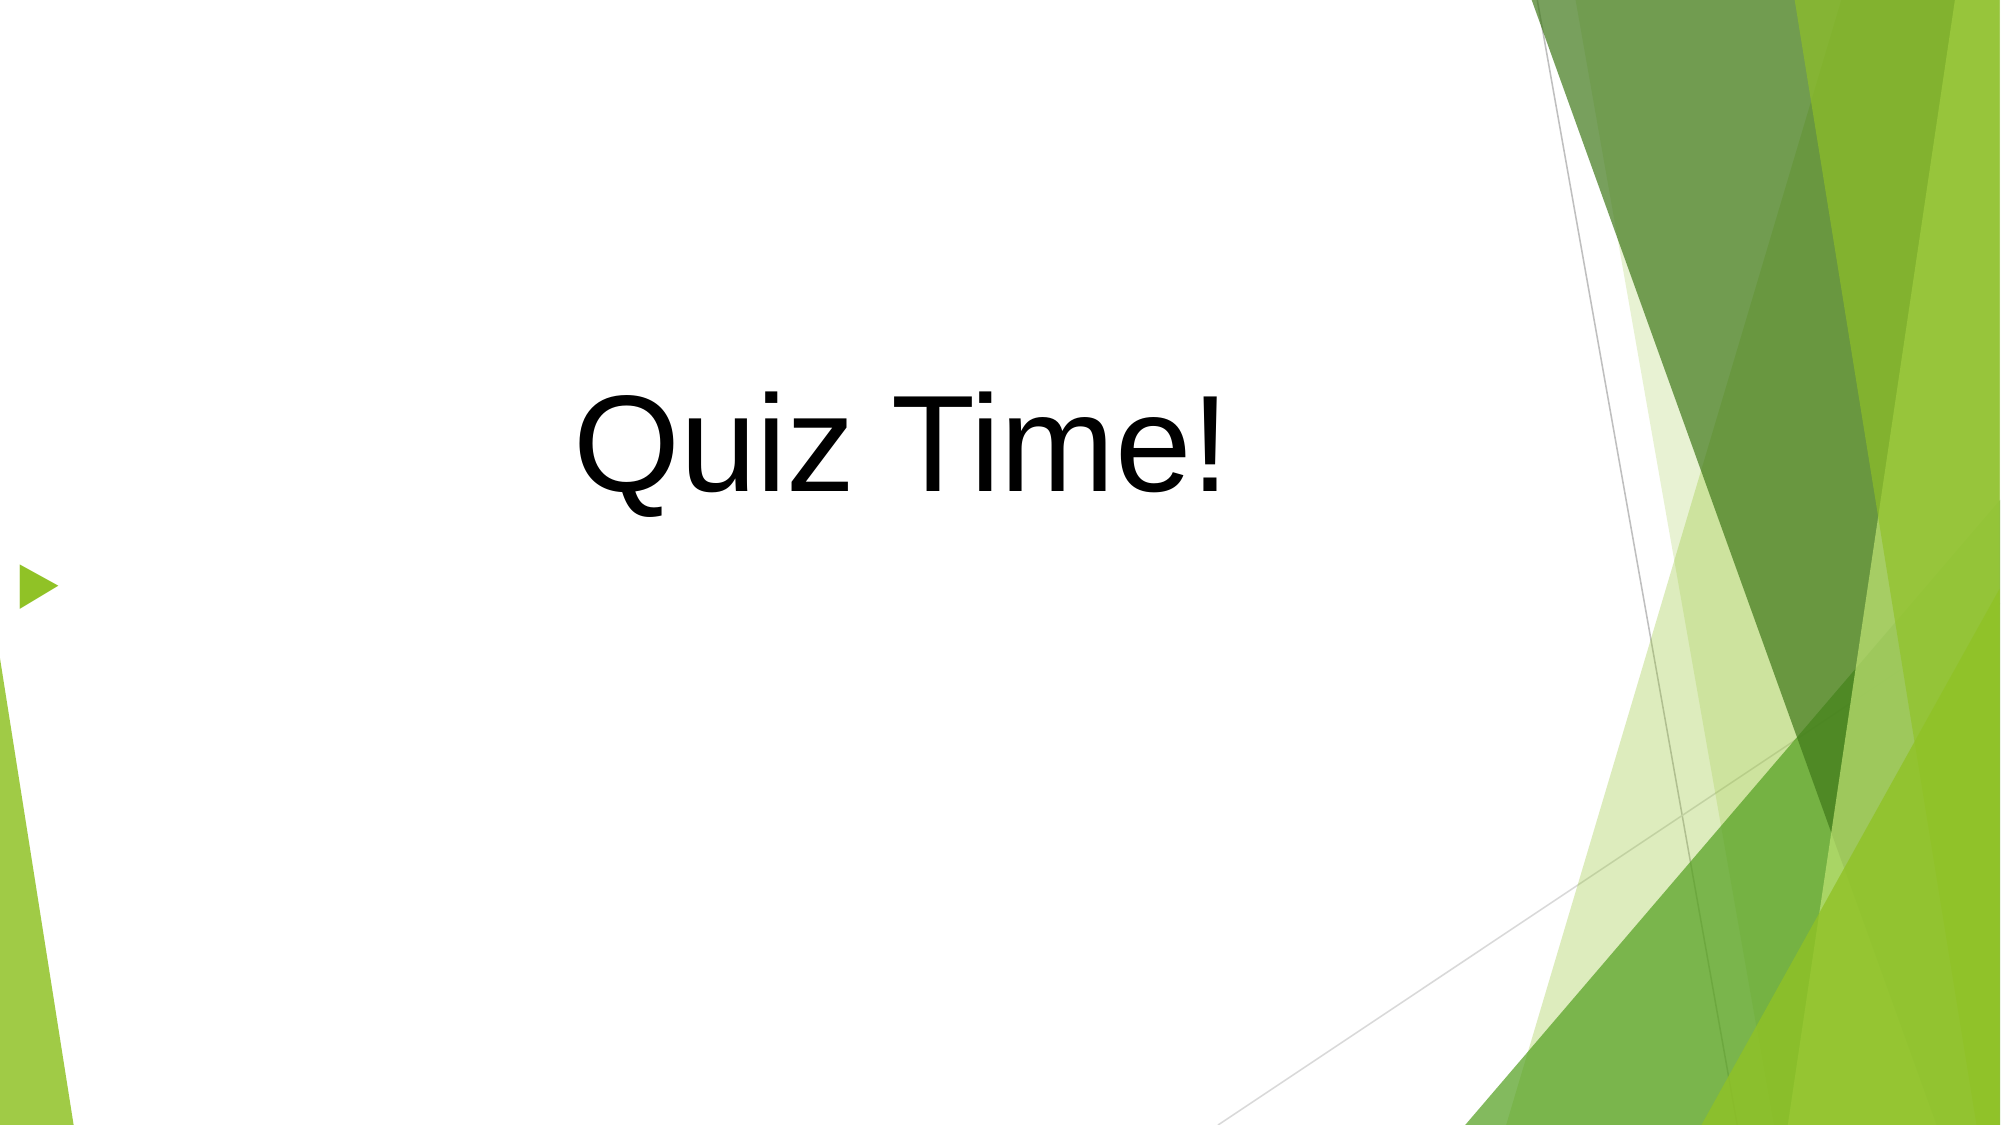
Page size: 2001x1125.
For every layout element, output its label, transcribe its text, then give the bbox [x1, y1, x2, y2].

title Quiz Time! [0, 346, 1804, 546]
subtitle Were you listening? [0, 546, 1804, 603]
